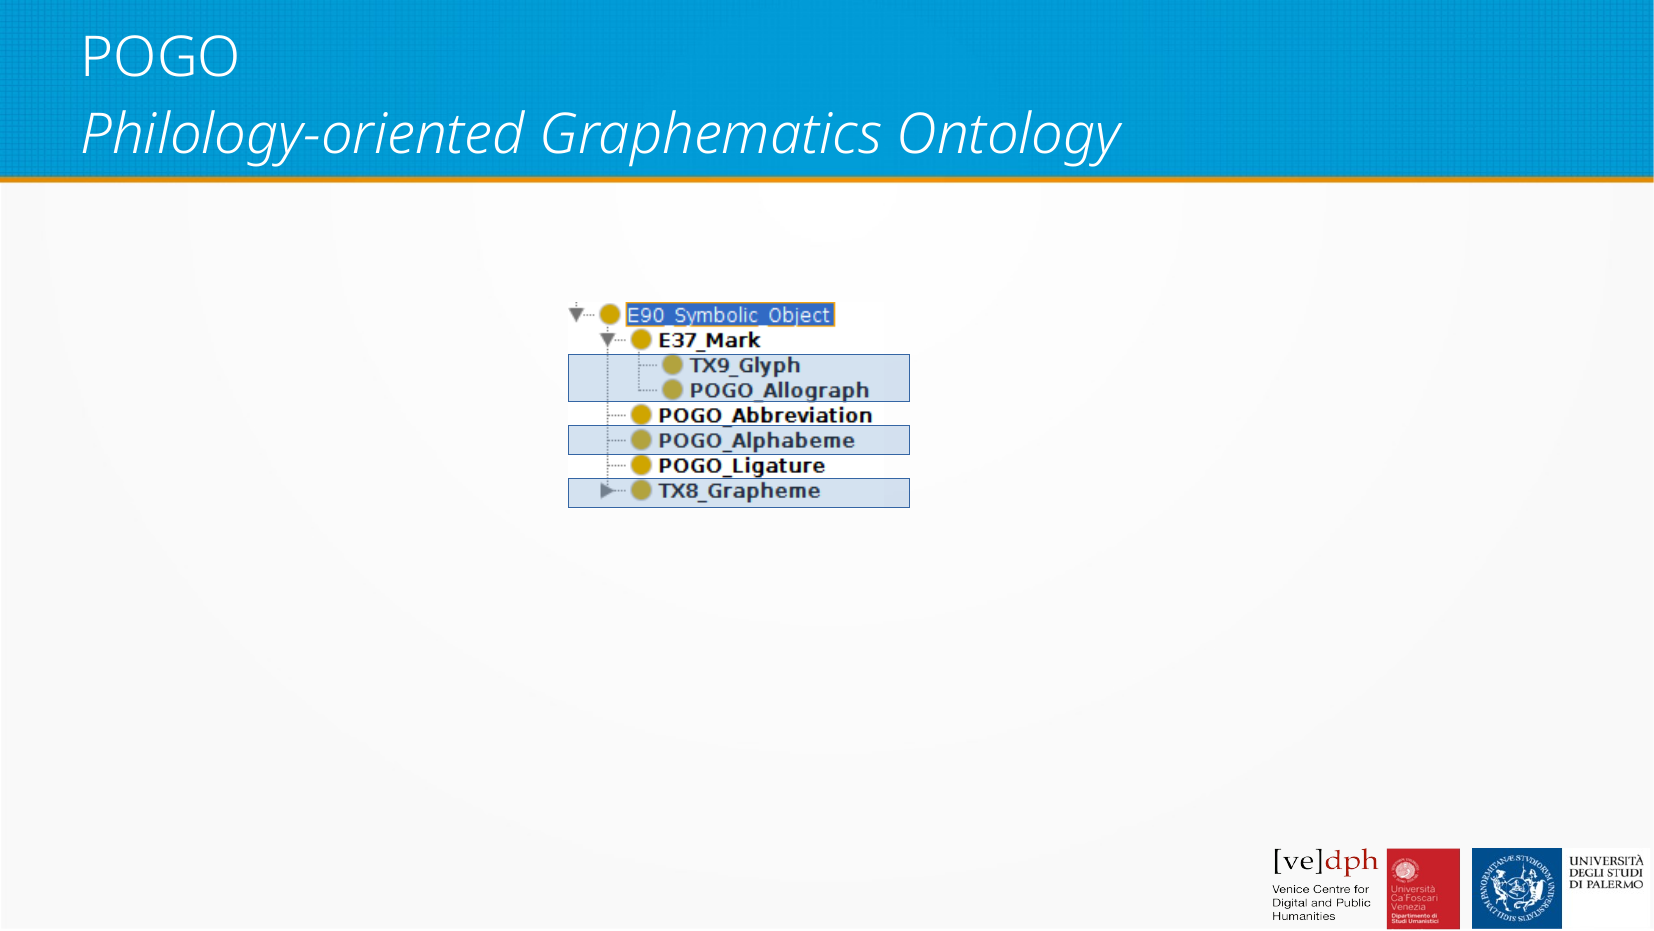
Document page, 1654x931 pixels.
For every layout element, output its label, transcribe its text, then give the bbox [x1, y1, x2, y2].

picture [0, 175, 1654, 931]
text_box [568, 425, 910, 455]
text_box [568, 478, 910, 508]
title POGO Philology-oriented Graphematics Ontology [80, 14, 1569, 171]
text_box [568, 354, 910, 402]
